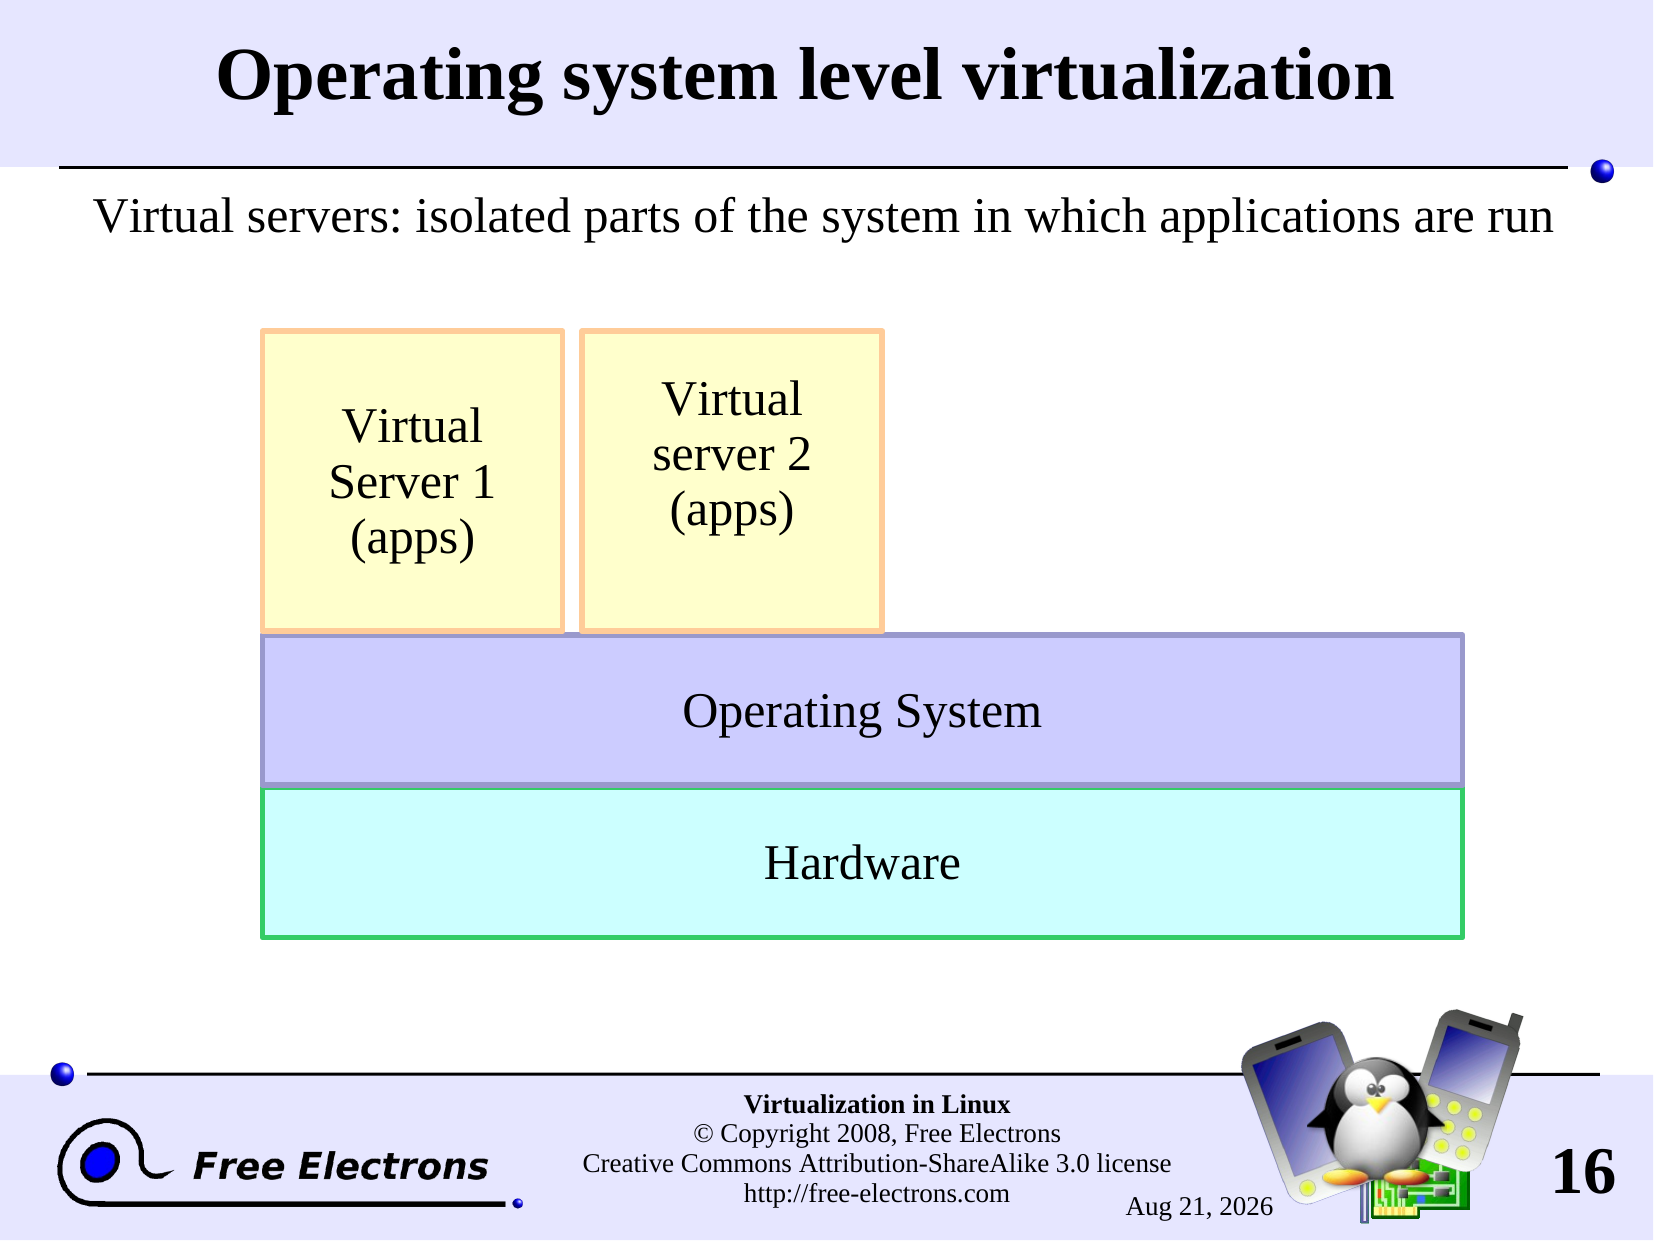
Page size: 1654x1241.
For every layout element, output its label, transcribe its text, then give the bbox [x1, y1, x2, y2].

picture [1225, 1038, 1530, 1241]
list Virtual servers: isolated parts of the system in which applications are run [75, 187, 1613, 1038]
picture [50, 1107, 527, 1216]
title Operating system level virtualization [60, 25, 1551, 124]
